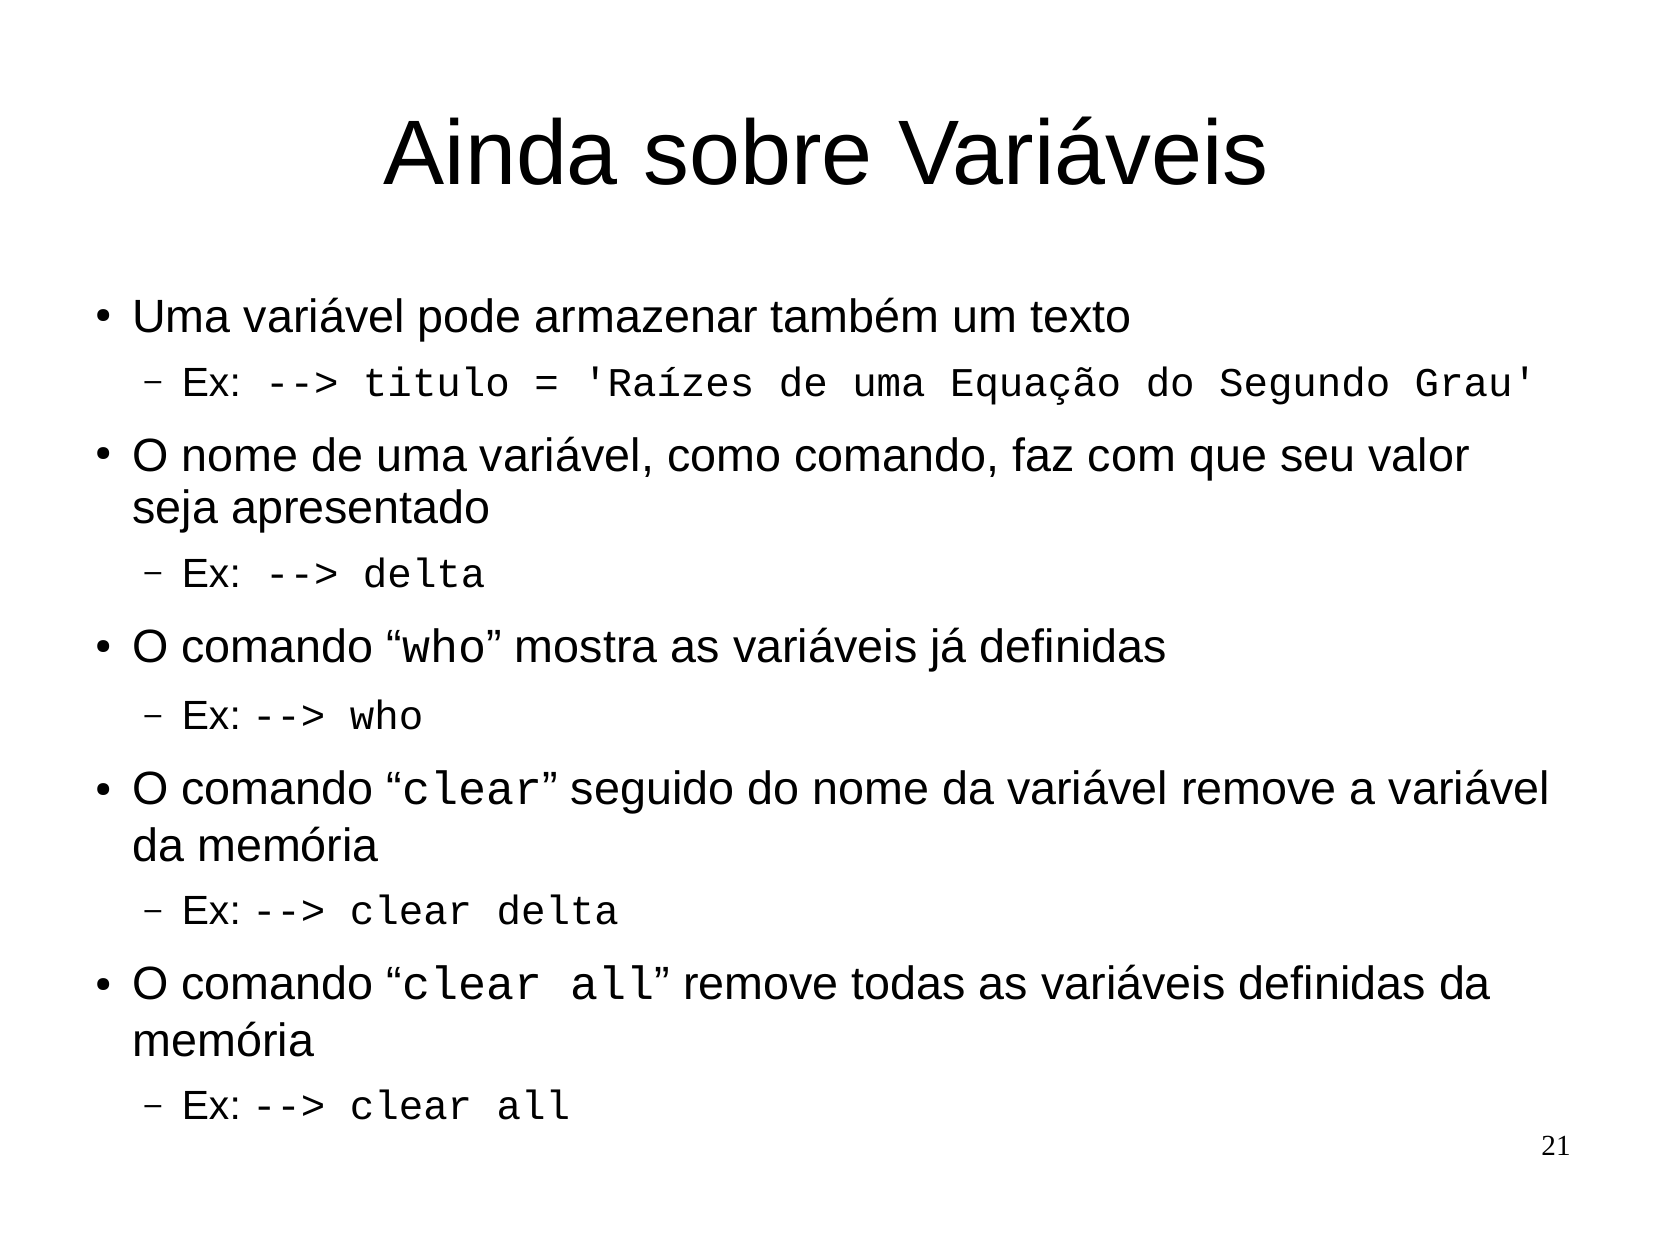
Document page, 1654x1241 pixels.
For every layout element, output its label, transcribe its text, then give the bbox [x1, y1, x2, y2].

title Ainda sobre Variáveis [82, 49, 1571, 257]
list Uma variável pode armazenar também um texto Ex: --> titulo = 'Raízes de uma Equação do Segundo Grau' O nome de uma variável, como comando, faz com que seu valor seja apresentado Ex: --> delta O comando “who” mostra as variáveis já definidas Ex: --> who O comando “clear” seguido do nome da variável remove a variável da memória Ex: --> clear delta O comando “clear all” remove todas as variáveis definidas da memória Ex: --> clear all [82, 290, 1571, 1134]
